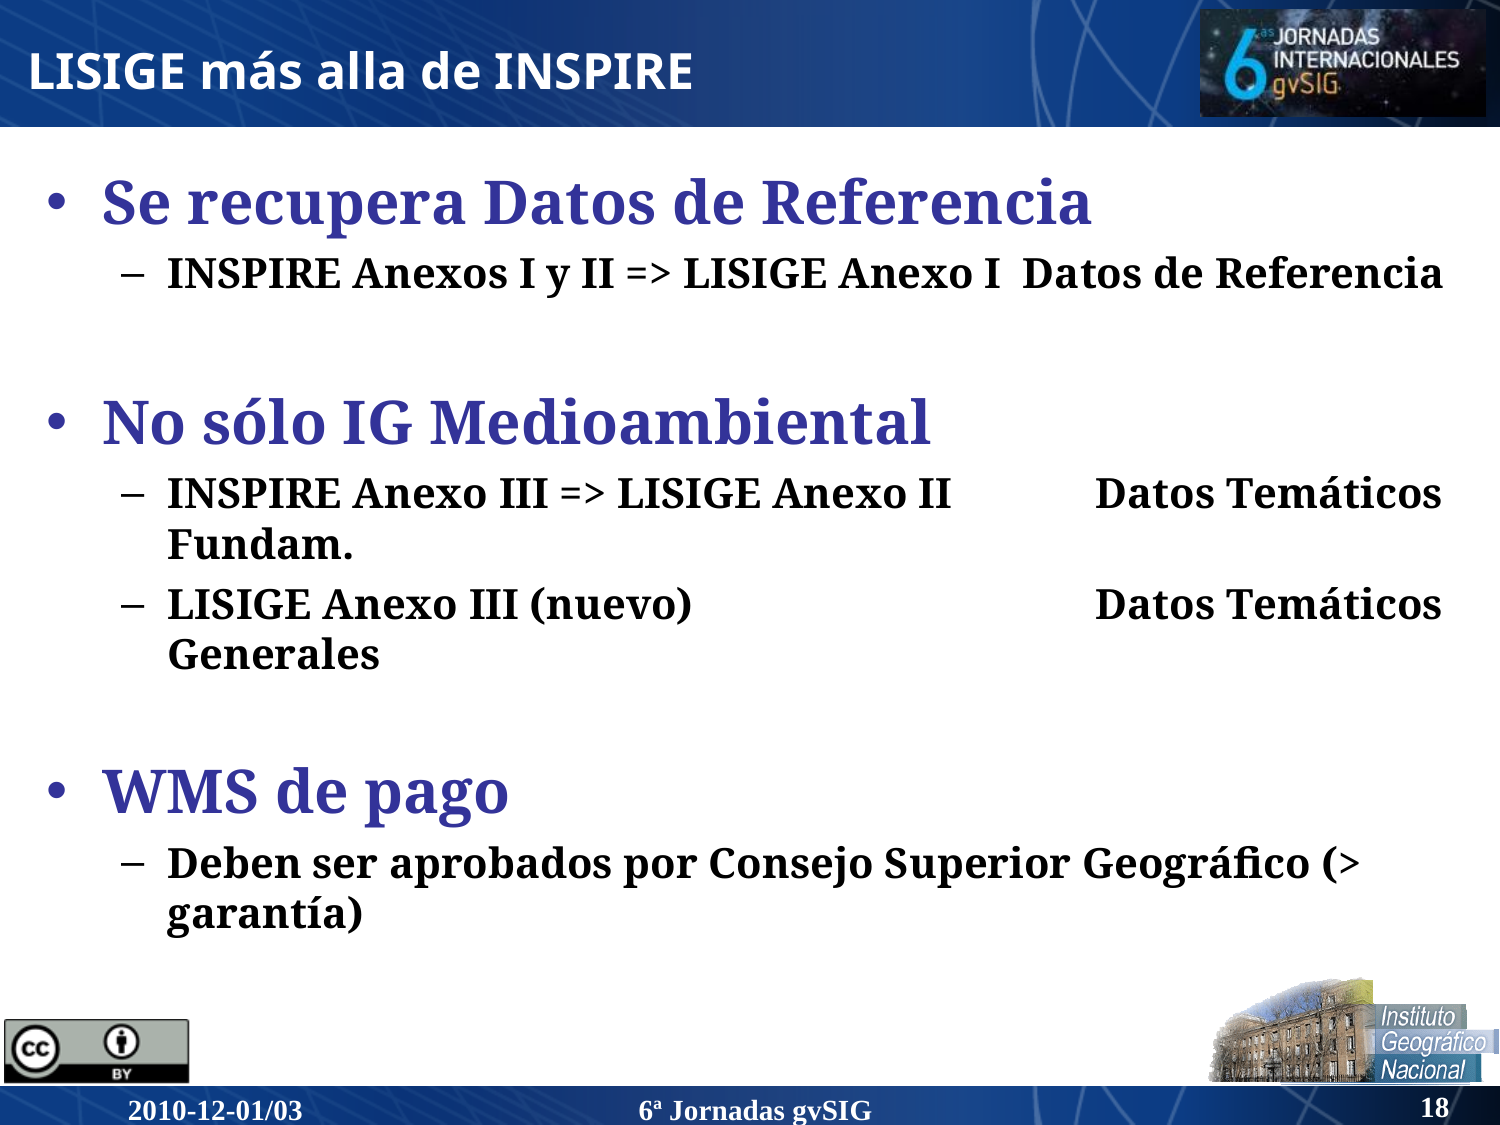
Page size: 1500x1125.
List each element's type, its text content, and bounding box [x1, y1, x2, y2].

picture [0, 968, 1500, 1125]
list Se recupera Datos de Referencia INSPIRE Anexos I y II => LISIGE Anexo I Datos de Referencia No sólo IG Medioambiental INSPIRE Anexo III => LISIGE Anexo II Datos Temáticos Fundam. LISIGE Anexo III (nuevo) Datos Temáticos Generales WMS de pago Deben ser aprobados por Consejo Superior Geográfico (> garantía) [31, 156, 1465, 973]
picture [0, 0, 1500, 127]
title LISIGE más alla de INSPIRE [0, 31, 1276, 107]
